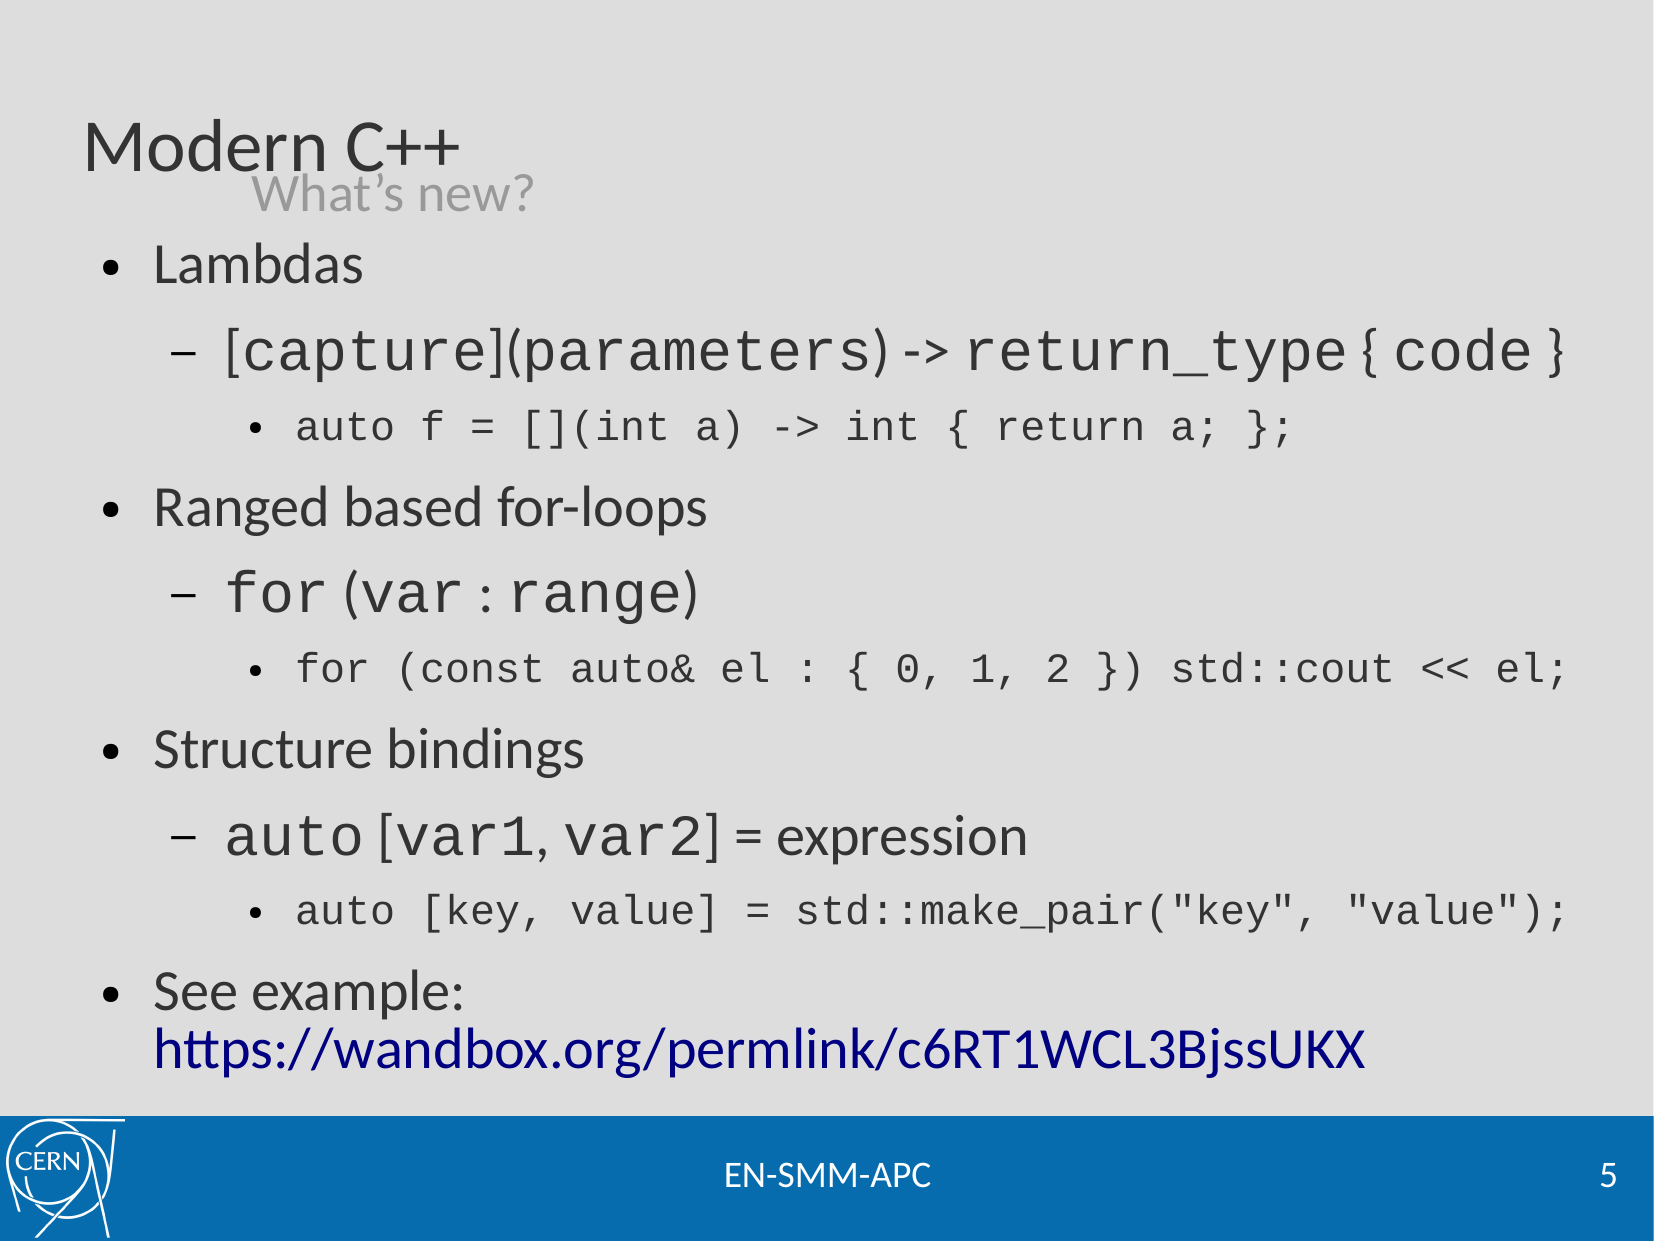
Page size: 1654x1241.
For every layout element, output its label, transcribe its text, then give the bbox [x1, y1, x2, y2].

title Modern C++ [82, 49, 1571, 240]
picture [6, 1118, 125, 1238]
title What’s new? [23, 118, 766, 278]
list Lambdas [capture](parameters) -> return_type { code } auto f = [](int a) -> int { return a; }; Ranged based for-loops for (var : range) for (const auto& el : { 0, 1, 2 }) std::cout << el; Structure bindings auto [var1, var2] = expression auto [key, value] = std::make_pair("key", "value"); See example: https://wandbox.org/permlink/c6RT1WCL3BjssUKX [82, 240, 1571, 1096]
